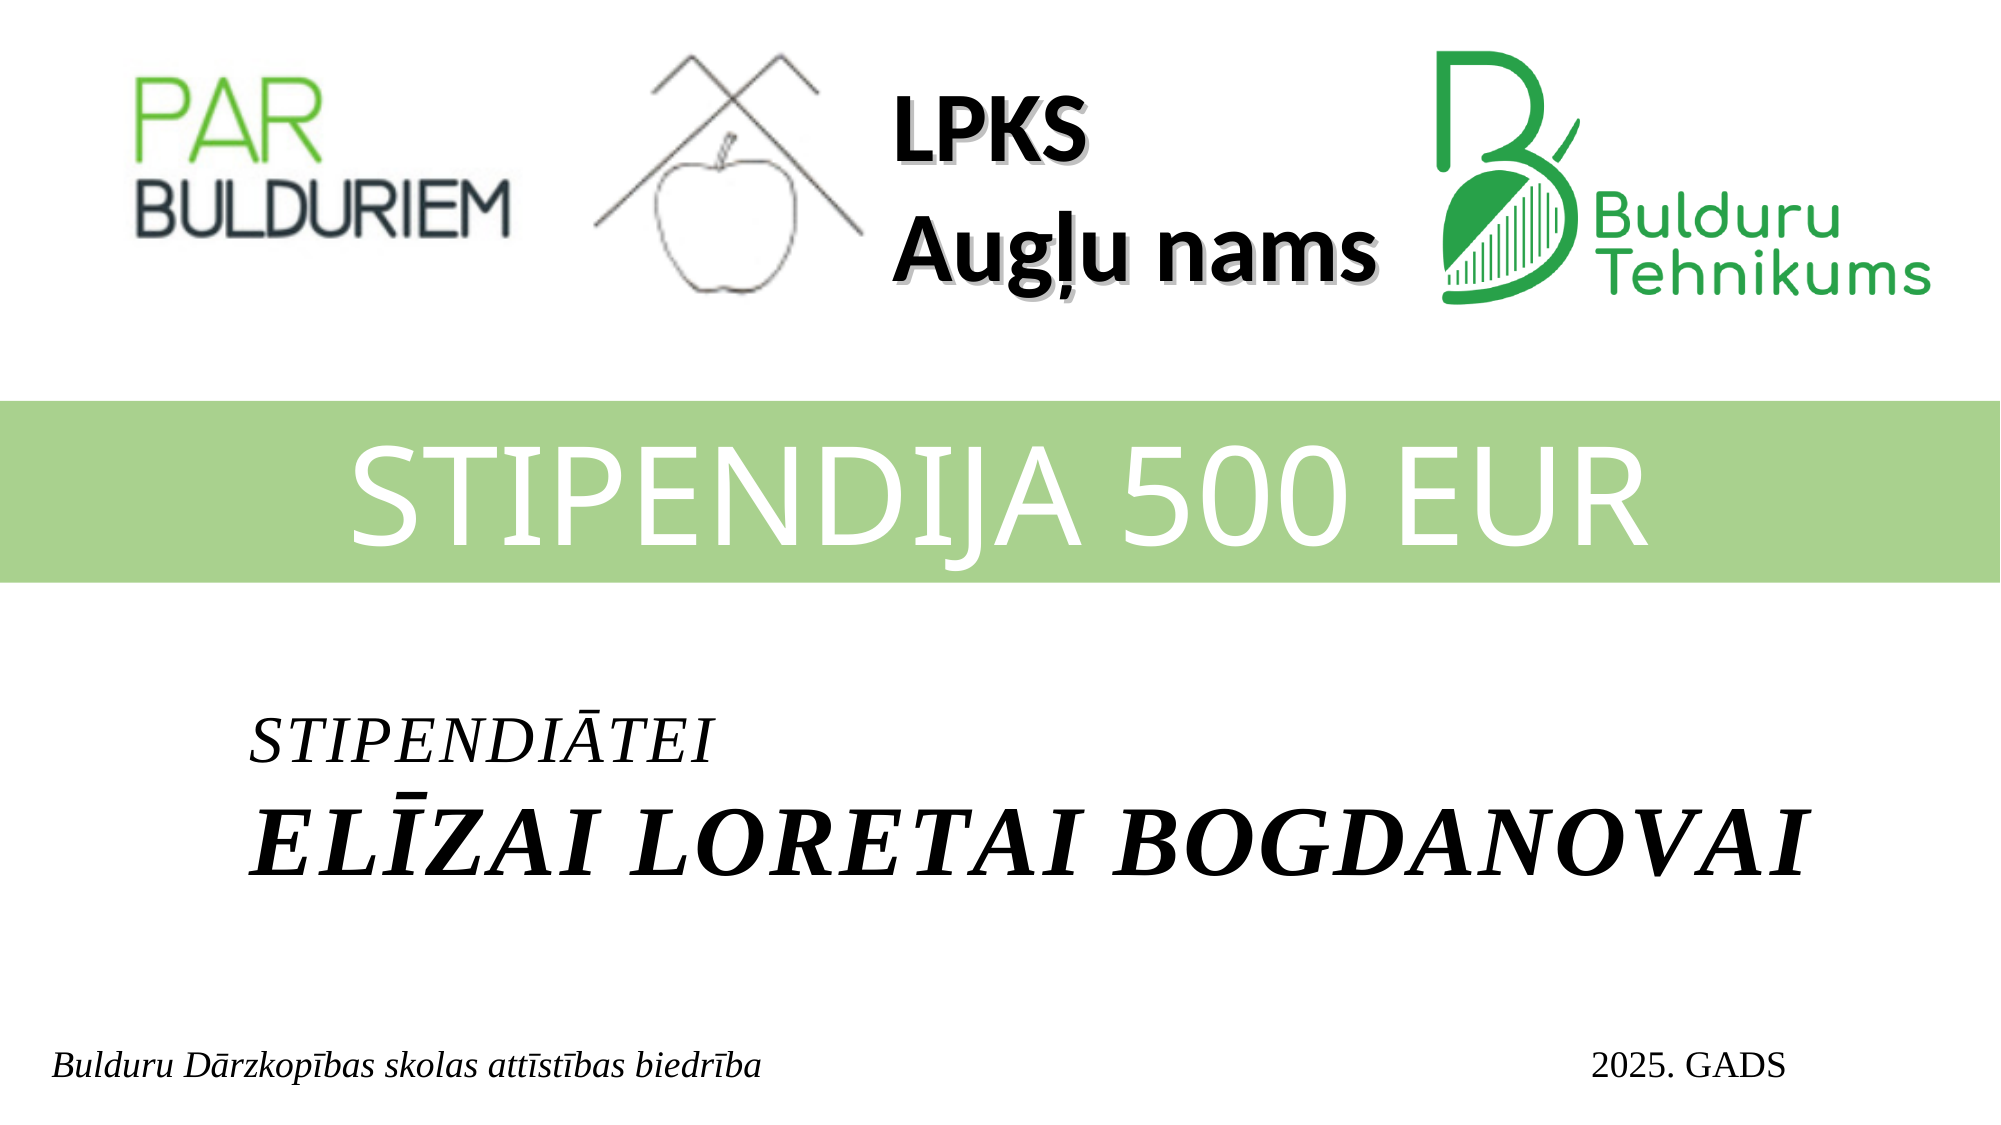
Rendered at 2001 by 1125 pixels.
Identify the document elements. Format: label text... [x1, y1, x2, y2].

text_box Bulduru Dārzkopības skolas attīstības biedrība [36, 1032, 809, 1094]
text_box 2025. GADS [1576, 1032, 1979, 1094]
text_box STIPENDIĀTEI ElīzaI LoretaI BogdanovaI [0, 688, 2000, 906]
text_box STIPENDIJA 500 EUR [0, 400, 2000, 583]
text_box LPKS Augļu nams [877, 54, 1428, 309]
picture [1428, 43, 1939, 334]
picture [0, 0, 895, 367]
